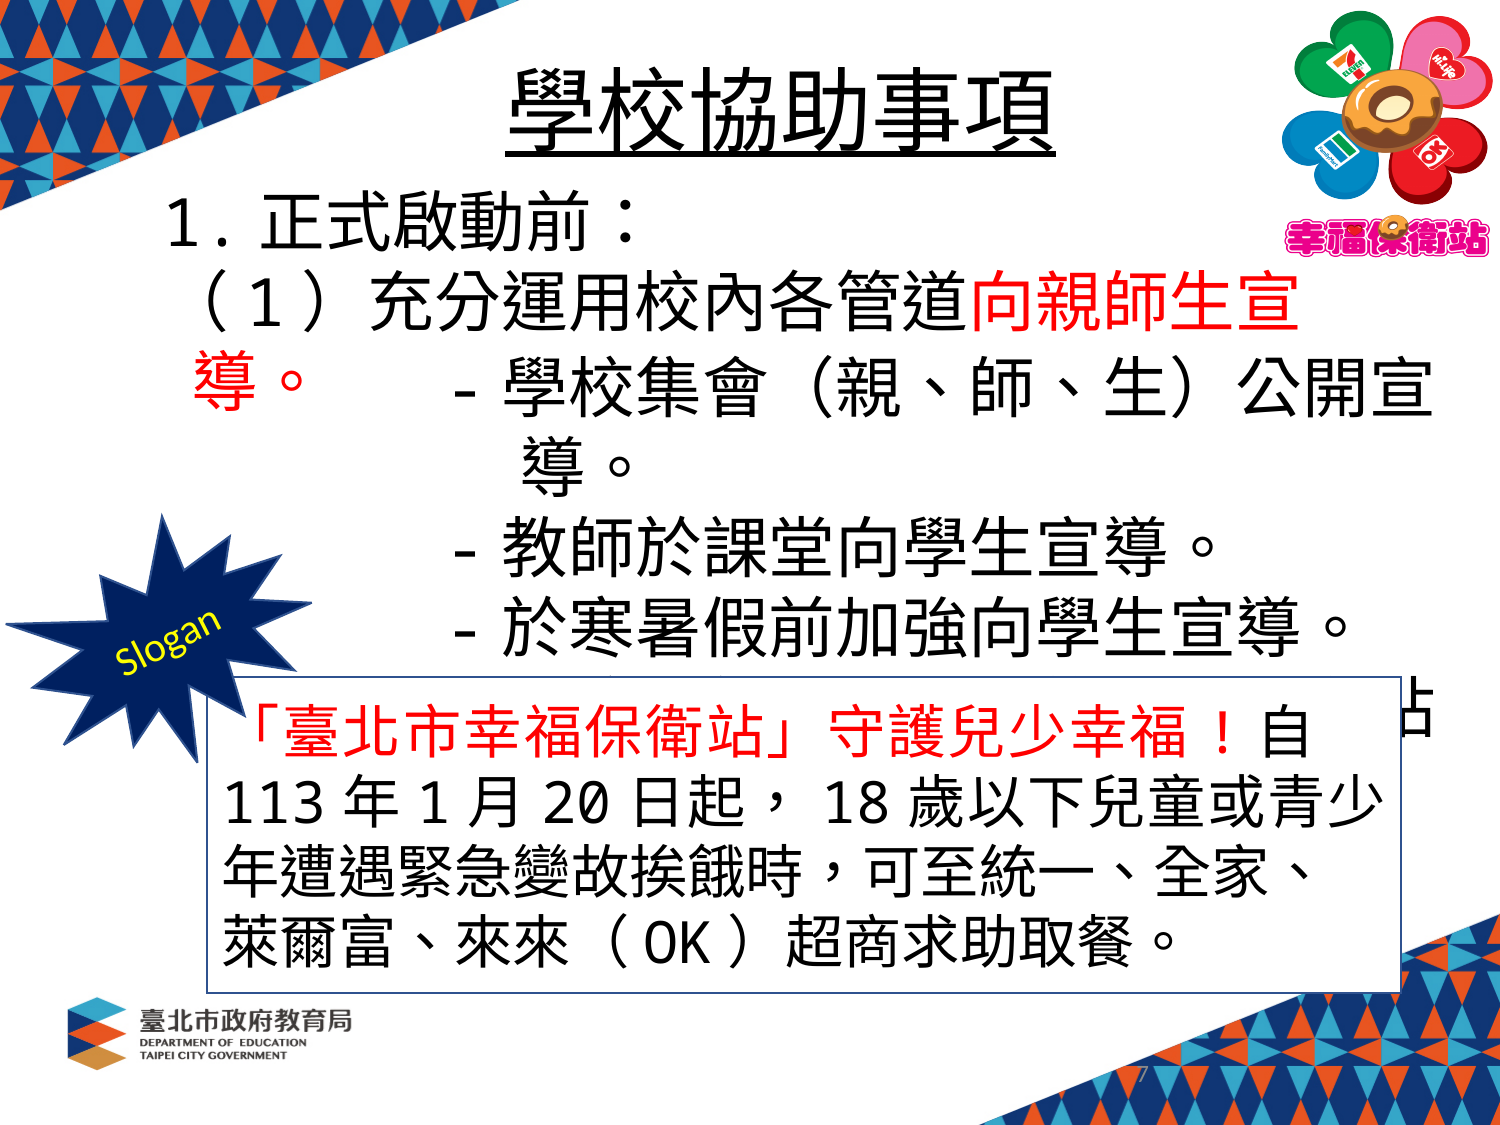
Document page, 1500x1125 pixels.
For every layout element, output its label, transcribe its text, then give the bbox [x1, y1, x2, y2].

text_box [1121, 1042, 1459, 1103]
text_box Slogan [5, 516, 312, 763]
text_box 「臺北市幸福保衛站」守護兒少幸福!自113年1月20日起，18歲以下兒童或青少年遭遇緊急變故挨餓時，可至統一、全家、萊爾富、來來（OK）超商求助取餐。 [206, 676, 1402, 993]
text_box 1.正式啟動前： （1）充分運用校內各管道向親師生宣導。 [148, 173, 1412, 428]
title 學校協助事項 [490, 44, 1105, 173]
text_box -學校集會（親、師、生）公開宣導。 -教師於課堂向學生宣導。 -於寒暑假前加強向學生宣導。 -學校全年跑馬燈播放幸福保衛站訊息。 [207, 338, 1482, 833]
